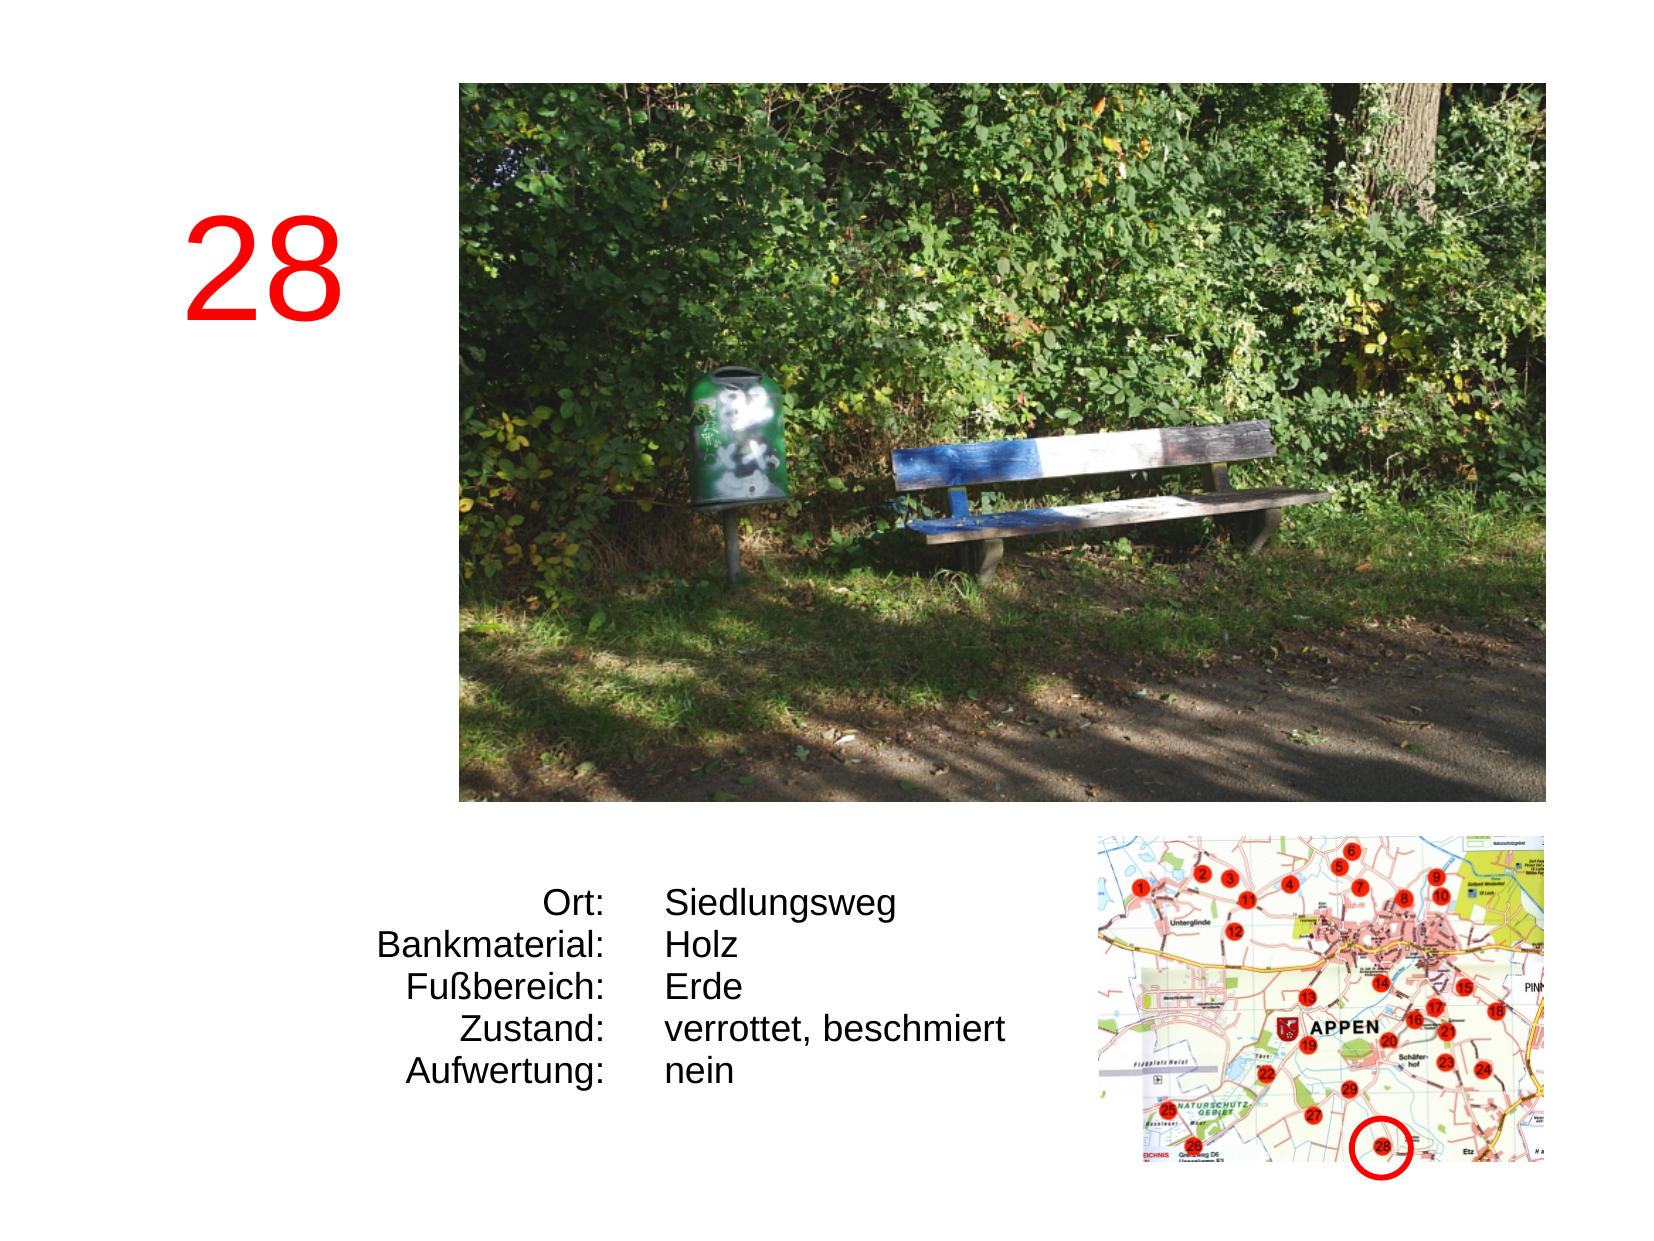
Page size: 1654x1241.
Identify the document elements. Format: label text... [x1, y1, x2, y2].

picture [1098, 836, 1544, 1162]
text_box 28 [165, 177, 428, 360]
text_box Ort: Siedlungsweg Bankmaterial: Holz Fußbereich: Erde Zustand: verrottet, beschmiert Aufwertung: nein [354, 873, 1098, 1142]
picture [1355, 1122, 1407, 1162]
picture [459, 83, 1546, 802]
